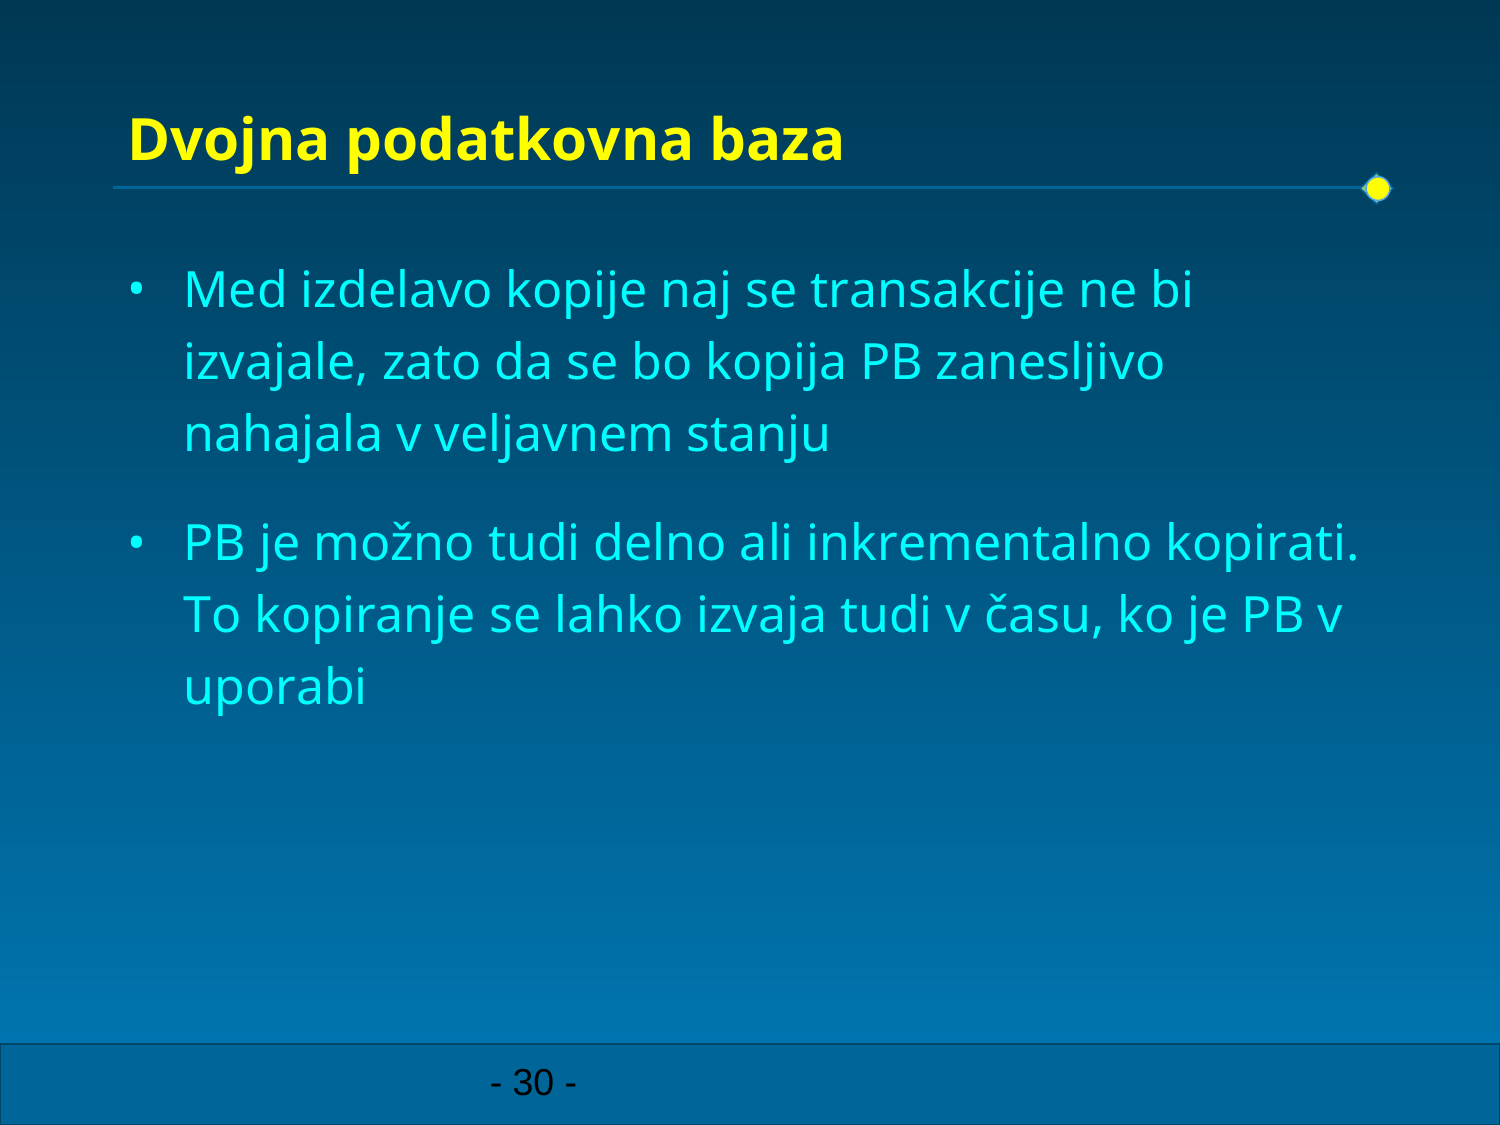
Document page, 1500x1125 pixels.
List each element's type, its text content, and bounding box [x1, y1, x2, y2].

list Med izdelavo kopije naj se transakcije ne bi izvajale, zato da se bo kopija PB zanesljivo nahajala v veljavnem stanju PB je možno tudi delno ali inkrementalno kopirati. To kopiranje se lahko izvaja tudi v času, ko je PB v uporabi [112, 237, 1388, 963]
title Dvojna podatkovna baza [112, 94, 1388, 181]
